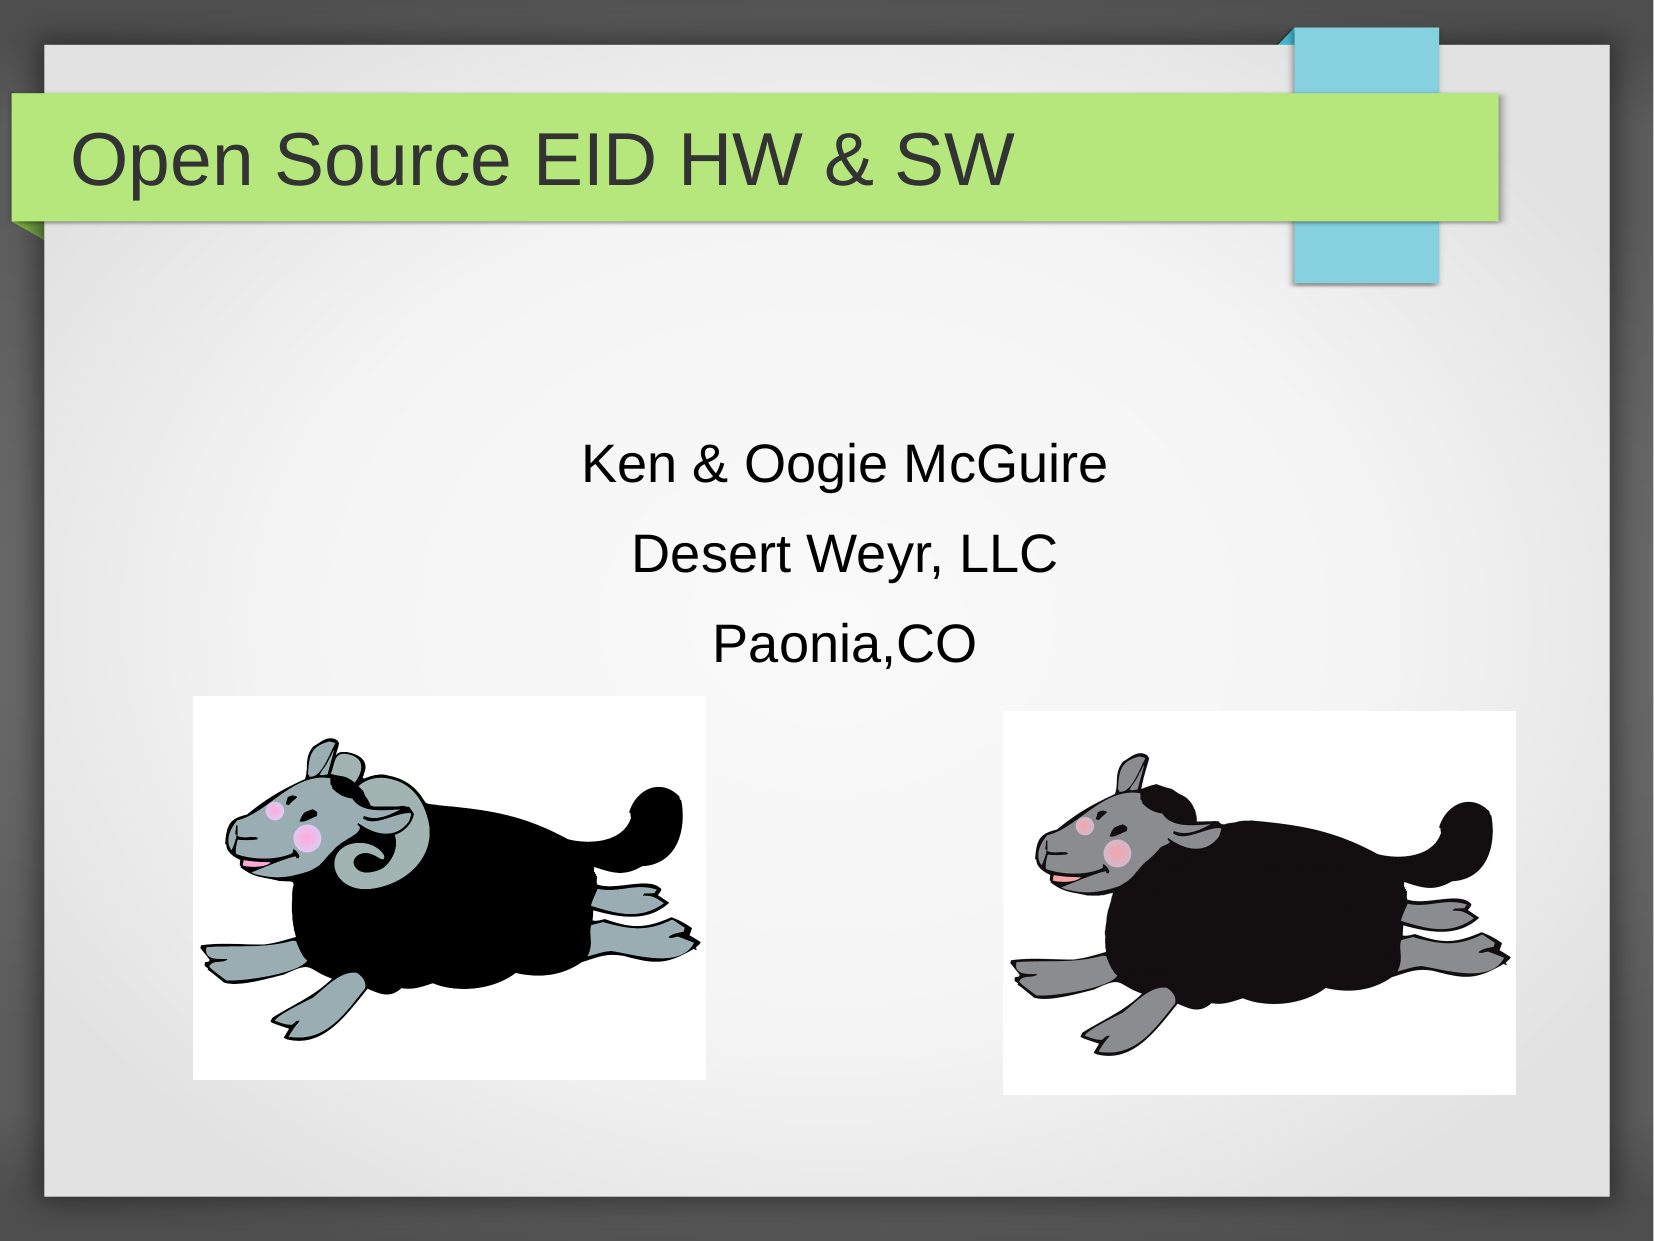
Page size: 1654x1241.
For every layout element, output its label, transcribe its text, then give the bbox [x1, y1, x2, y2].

list Ken & Oogie McGuire Desert Weyr, LLC Paonia,CO [82, 343, 1538, 1063]
title Open Source EID HW & SW [70, 106, 1229, 213]
picture [0, 0, 1654, 1241]
